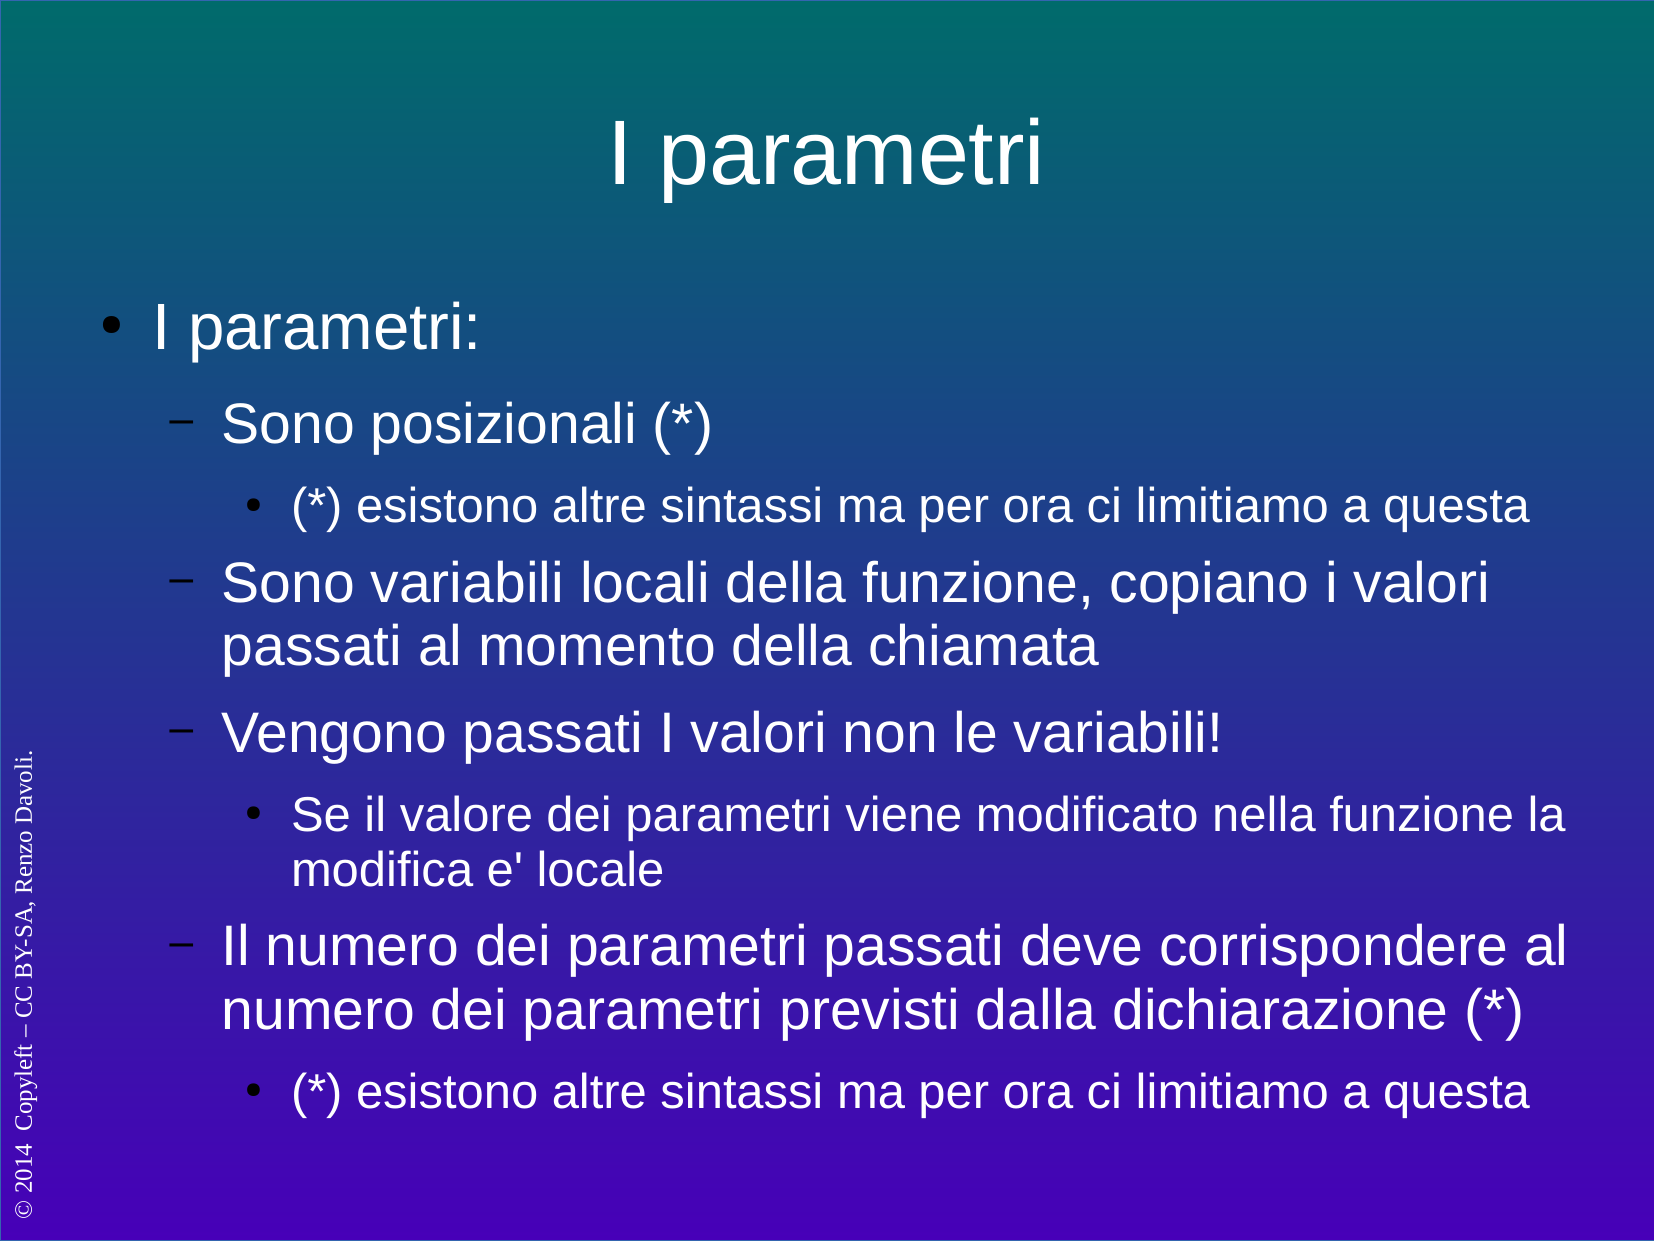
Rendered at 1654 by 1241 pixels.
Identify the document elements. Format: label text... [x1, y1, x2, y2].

list I parametri: Sono posizionali (*) (*) esistono altre sintassi ma per ora ci limitiamo a questa Sono variabili locali della funzione, copiano i valori passati al momento della chiamata Vengono passati I valori non le variabili! Se il valore dei parametri viene modificato nella funzione la modifica e' locale Il numero dei parametri passati deve corrispondere al numero dei parametri previsti dalla dichiarazione (*) (*) esistono altre sintassi ma per ora ci limitiamo a questa [82, 290, 1571, 1141]
title I parametri [82, 49, 1571, 257]
